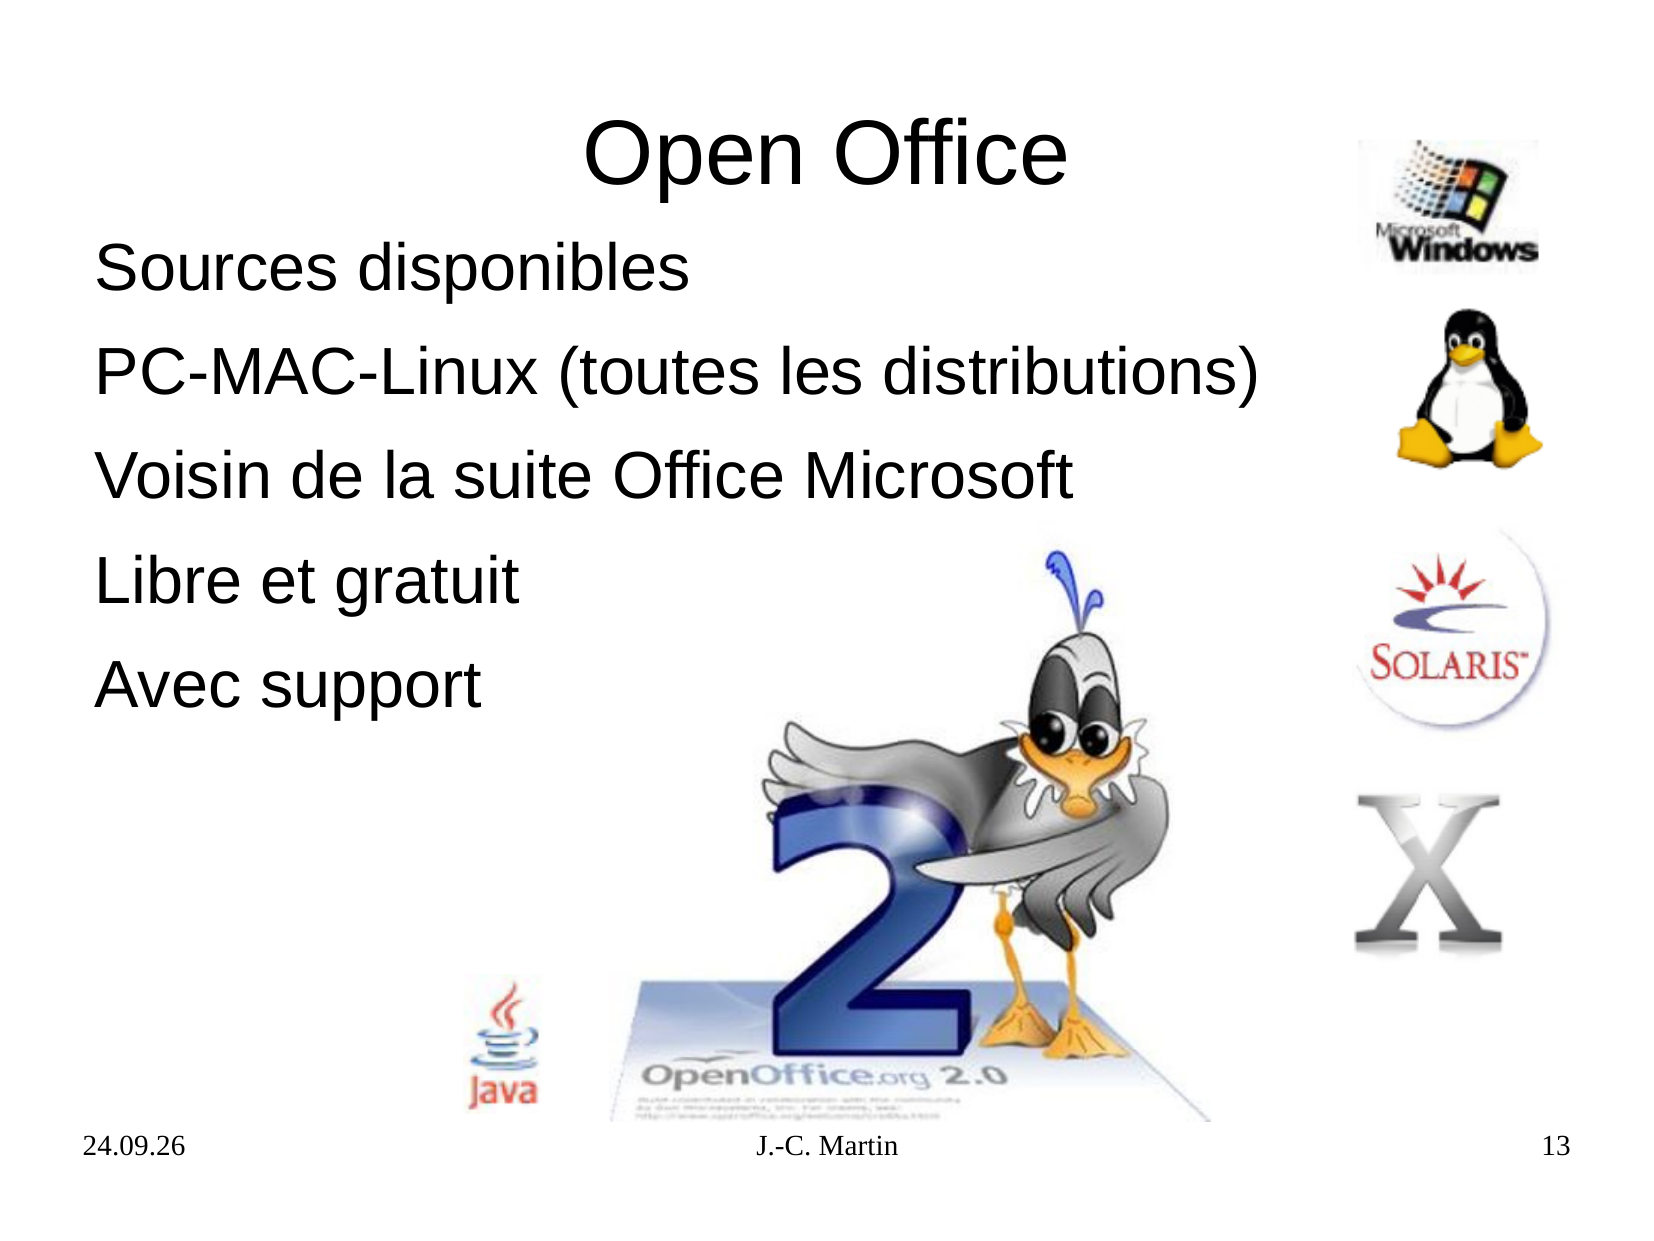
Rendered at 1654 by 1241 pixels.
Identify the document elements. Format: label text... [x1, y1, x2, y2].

list Sources disponibles PC-MAC-Linux (toutes les distributions) Voisin de la suite Office Microsoft Libre et gratuit Avec support [76, 229, 1565, 1034]
picture [1358, 295, 1573, 491]
picture [1358, 118, 1556, 285]
picture [463, 974, 562, 1114]
picture [609, 520, 1211, 1123]
picture [1328, 767, 1543, 982]
title Open Office [82, 49, 1571, 257]
picture [1328, 501, 1585, 758]
